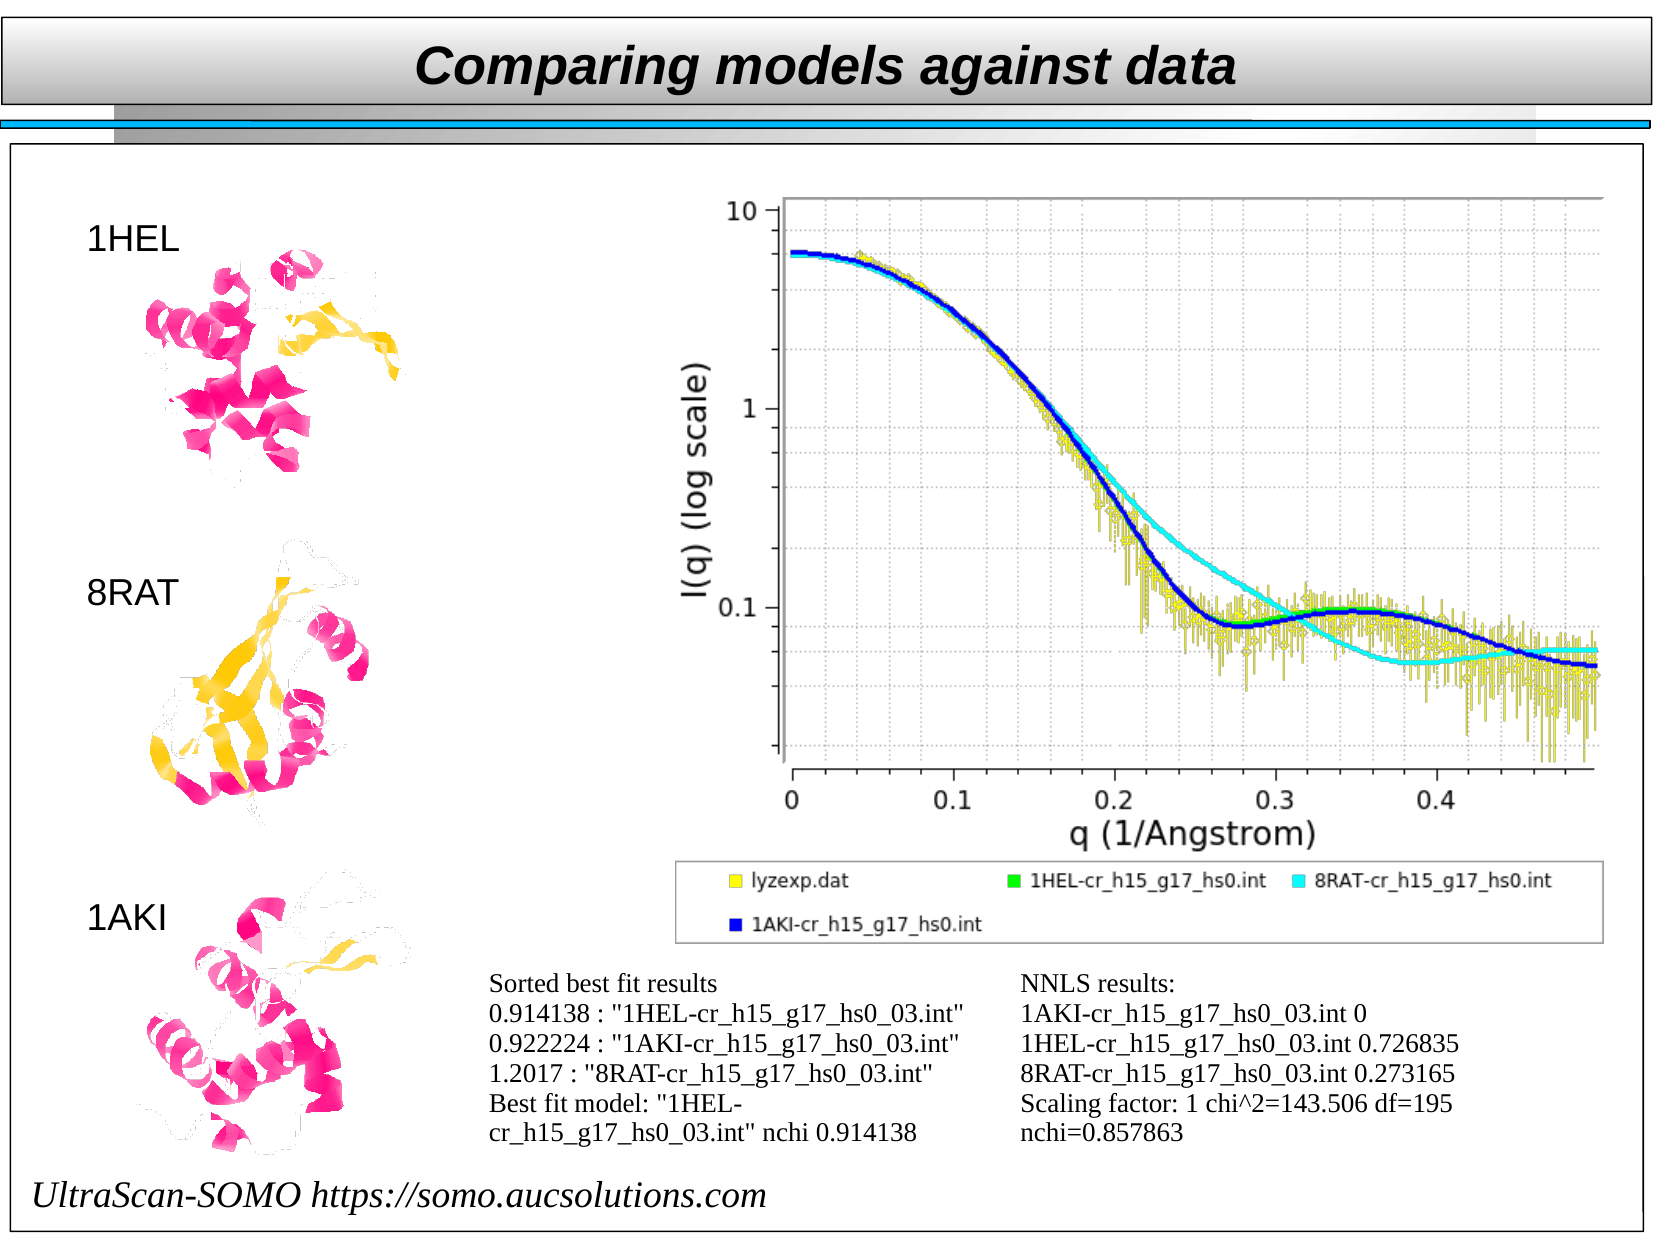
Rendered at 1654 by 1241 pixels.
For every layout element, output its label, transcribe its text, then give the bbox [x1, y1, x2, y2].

text_box UltraScan-SOMO https://somo.aucsolutions.com [15, 1166, 783, 1223]
picture [150, 539, 369, 826]
text_box Comparing models against data [1, 17, 1652, 105]
text_box 8RAT [71, 564, 195, 622]
text_box 1AKI [71, 889, 183, 946]
picture [135, 867, 411, 1156]
text_box NNLS results: 1AKI-cr_h15_g17_hs0_03.int 0 1HEL-cr_h15_g17_hs0_03.int 0.726835 8RAT-cr_h15_g17_hs0_03.int 0.273165 Scaling factor: 1 chi^2=143.506 df=195 nchi=0.857863 [1005, 961, 1552, 1185]
text_box Sorted best fit results 0.914138 : "1HEL-cr_h15_g17_hs0_03.int" 0.922224 : "1AKI-cr_h15_g17_hs0_03.int" 1.2017 : "8RAT-cr_h15_g17_hs0_03.int" Best fit model: "1HEL-cr_h15_g17_hs0_03.int" nchi 0.914138 [474, 961, 1005, 1185]
text_box [0, 120, 1651, 129]
picture [675, 197, 1604, 944]
picture [135, 249, 406, 488]
text_box 1HEL [71, 210, 196, 267]
